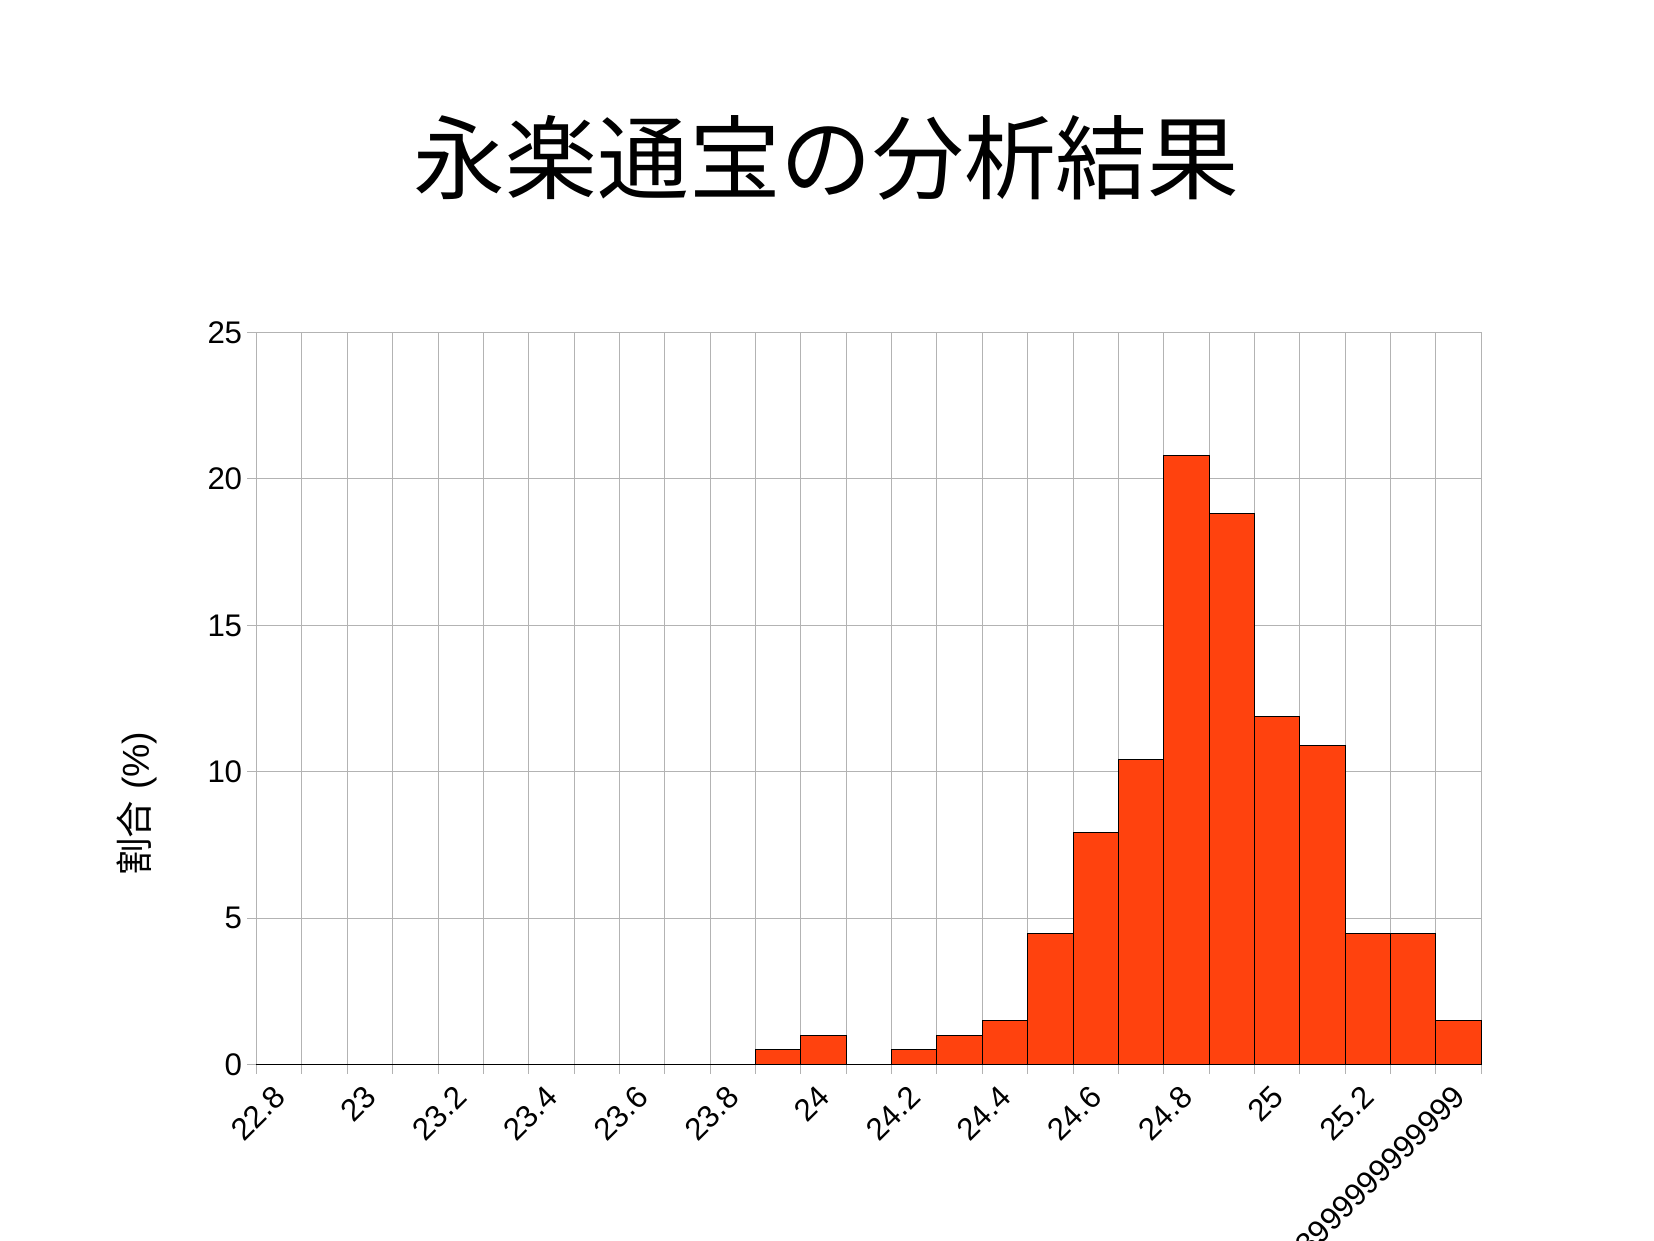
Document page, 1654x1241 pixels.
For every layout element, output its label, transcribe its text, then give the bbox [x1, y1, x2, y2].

chart [0, 200, 1654, 1241]
title 永楽通宝の分析結果 [82, 49, 1571, 200]
